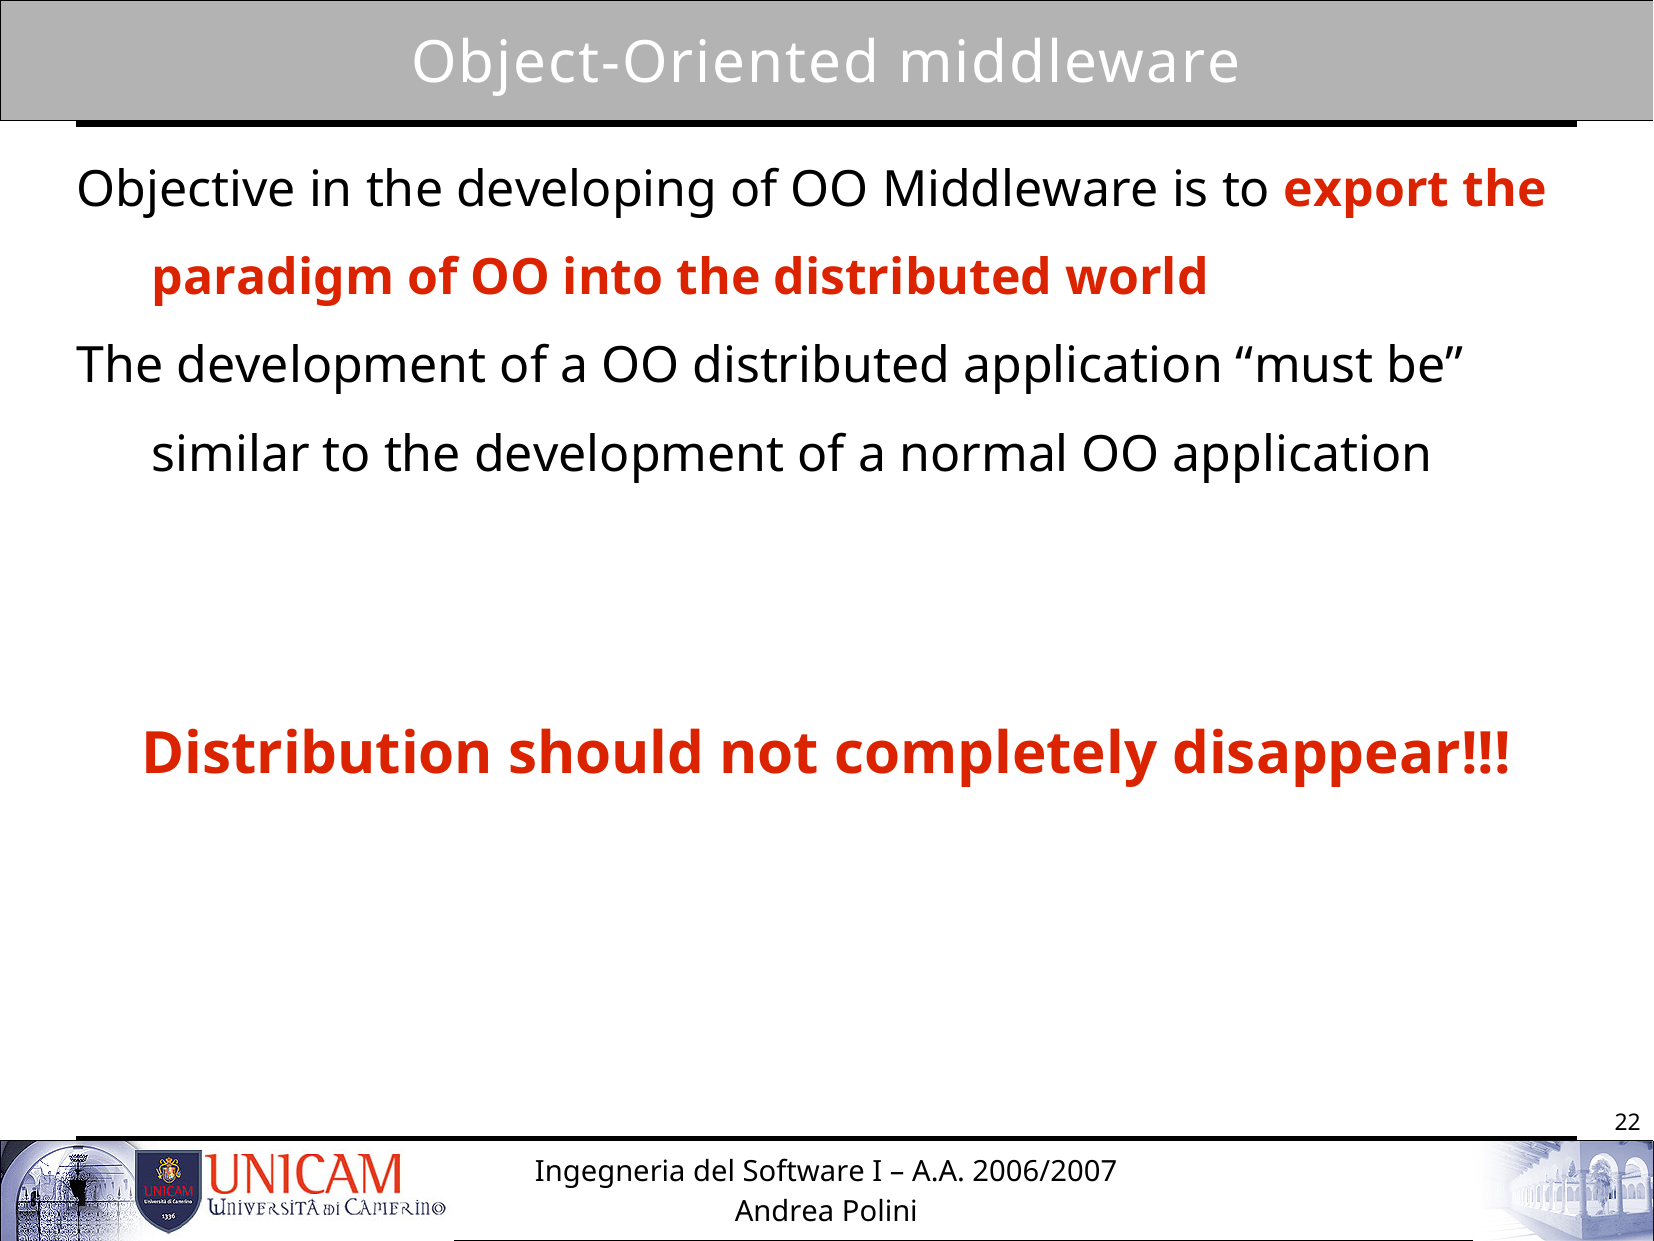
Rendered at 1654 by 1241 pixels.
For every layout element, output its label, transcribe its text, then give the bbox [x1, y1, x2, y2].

picture [1473, 1141, 1654, 1241]
picture [0, 1141, 454, 1241]
list Objective in the developing of OO Middleware is to export the paradigm of OO into the distributed world The development of a OO distributed application “must be” similar to the development of a normal OO application Distribution should not completely disappear!!! [76, 152, 1577, 755]
title Object-Oriented middleware [0, 0, 1653, 121]
